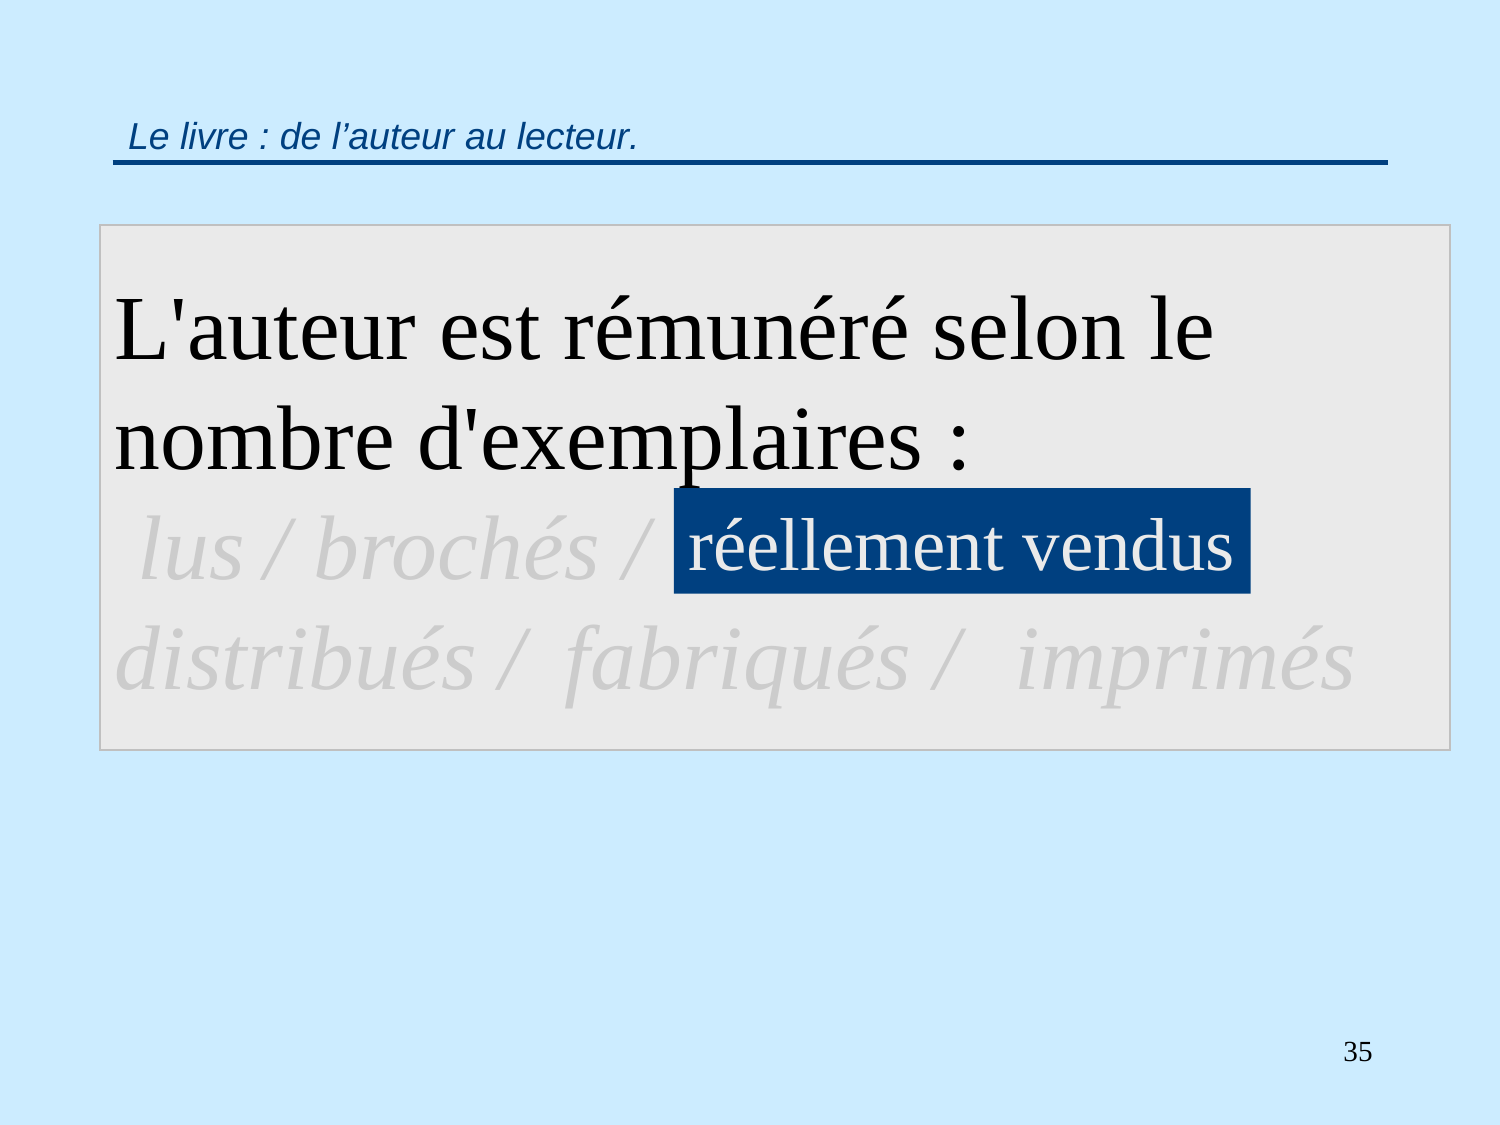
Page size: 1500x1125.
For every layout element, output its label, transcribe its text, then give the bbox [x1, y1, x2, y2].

title L'auteur est rémunéré selon le nombre d'exemplaires : lus / brochés / vendus / distribués / fabriqués / imprimés [99, 224, 1450, 751]
text_box Le livre : de l’auteur au lecteur. [113, 104, 655, 160]
text_box réellement vendus [673, 488, 1251, 594]
